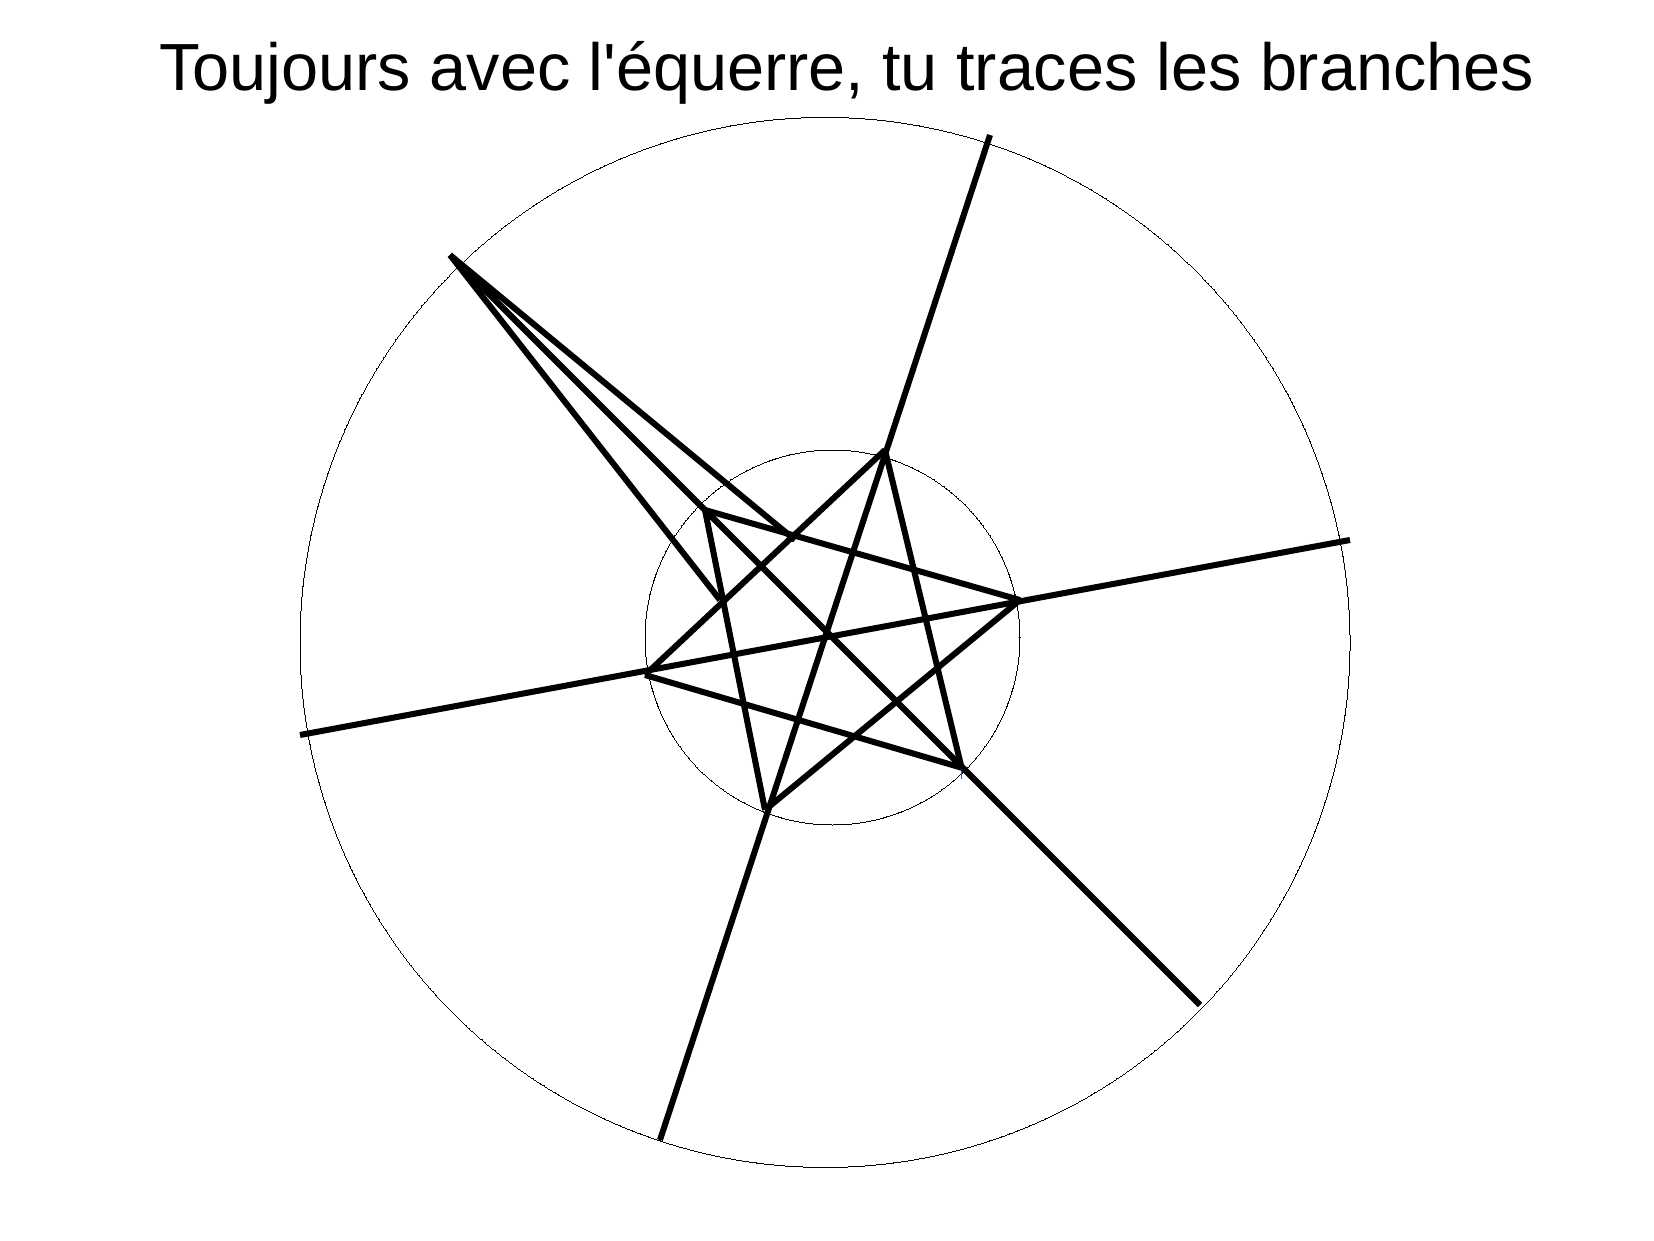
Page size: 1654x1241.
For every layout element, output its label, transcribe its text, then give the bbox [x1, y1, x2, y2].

title Toujours avec l'équerre, tu traces les branches [30, 30, 1654, 106]
